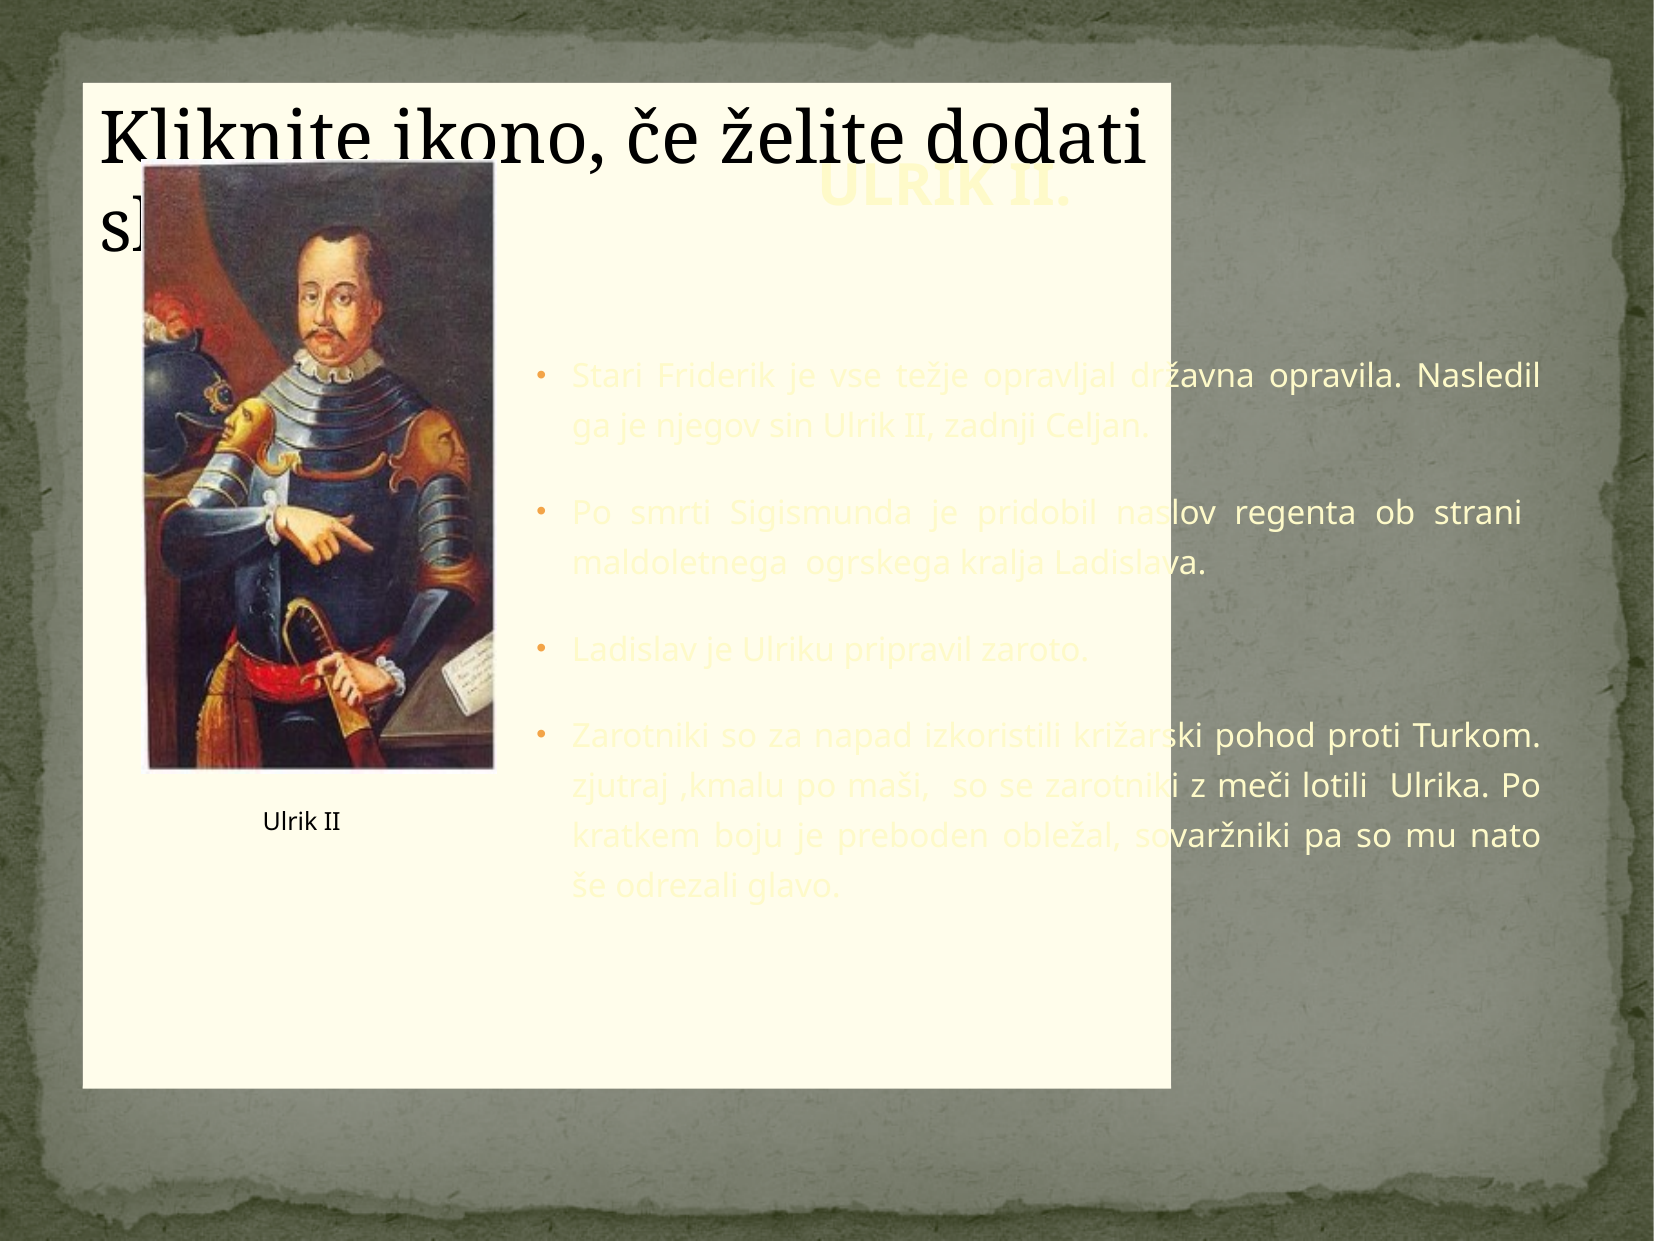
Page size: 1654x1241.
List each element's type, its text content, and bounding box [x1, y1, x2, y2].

picture [0, 0, 1654, 1241]
text_box ULRIK II. [614, 123, 1276, 295]
text_box Ulrik II [248, 798, 390, 843]
text_box Stari Friderik je vse težje opravljal državna opravila. Nasledil ga je njegov sin Ulrik II, zadnji Celjan. Po smrti Sigismunda je pridobil naslov regenta ob strani maldoletnega ogrskega kralja Ladislava. Ladislav je Ulriku pripravil zaroto. Zarotniki so za napad izkoristili križarski pohod proti Turkom. zjutraj ,kmalu po maši, so se zarotniki z meči lotili Ulrika. Po kratkem boju je preboden obležal, sovaržniki pa so mu nato še odrezali glavo. [519, 336, 1560, 987]
